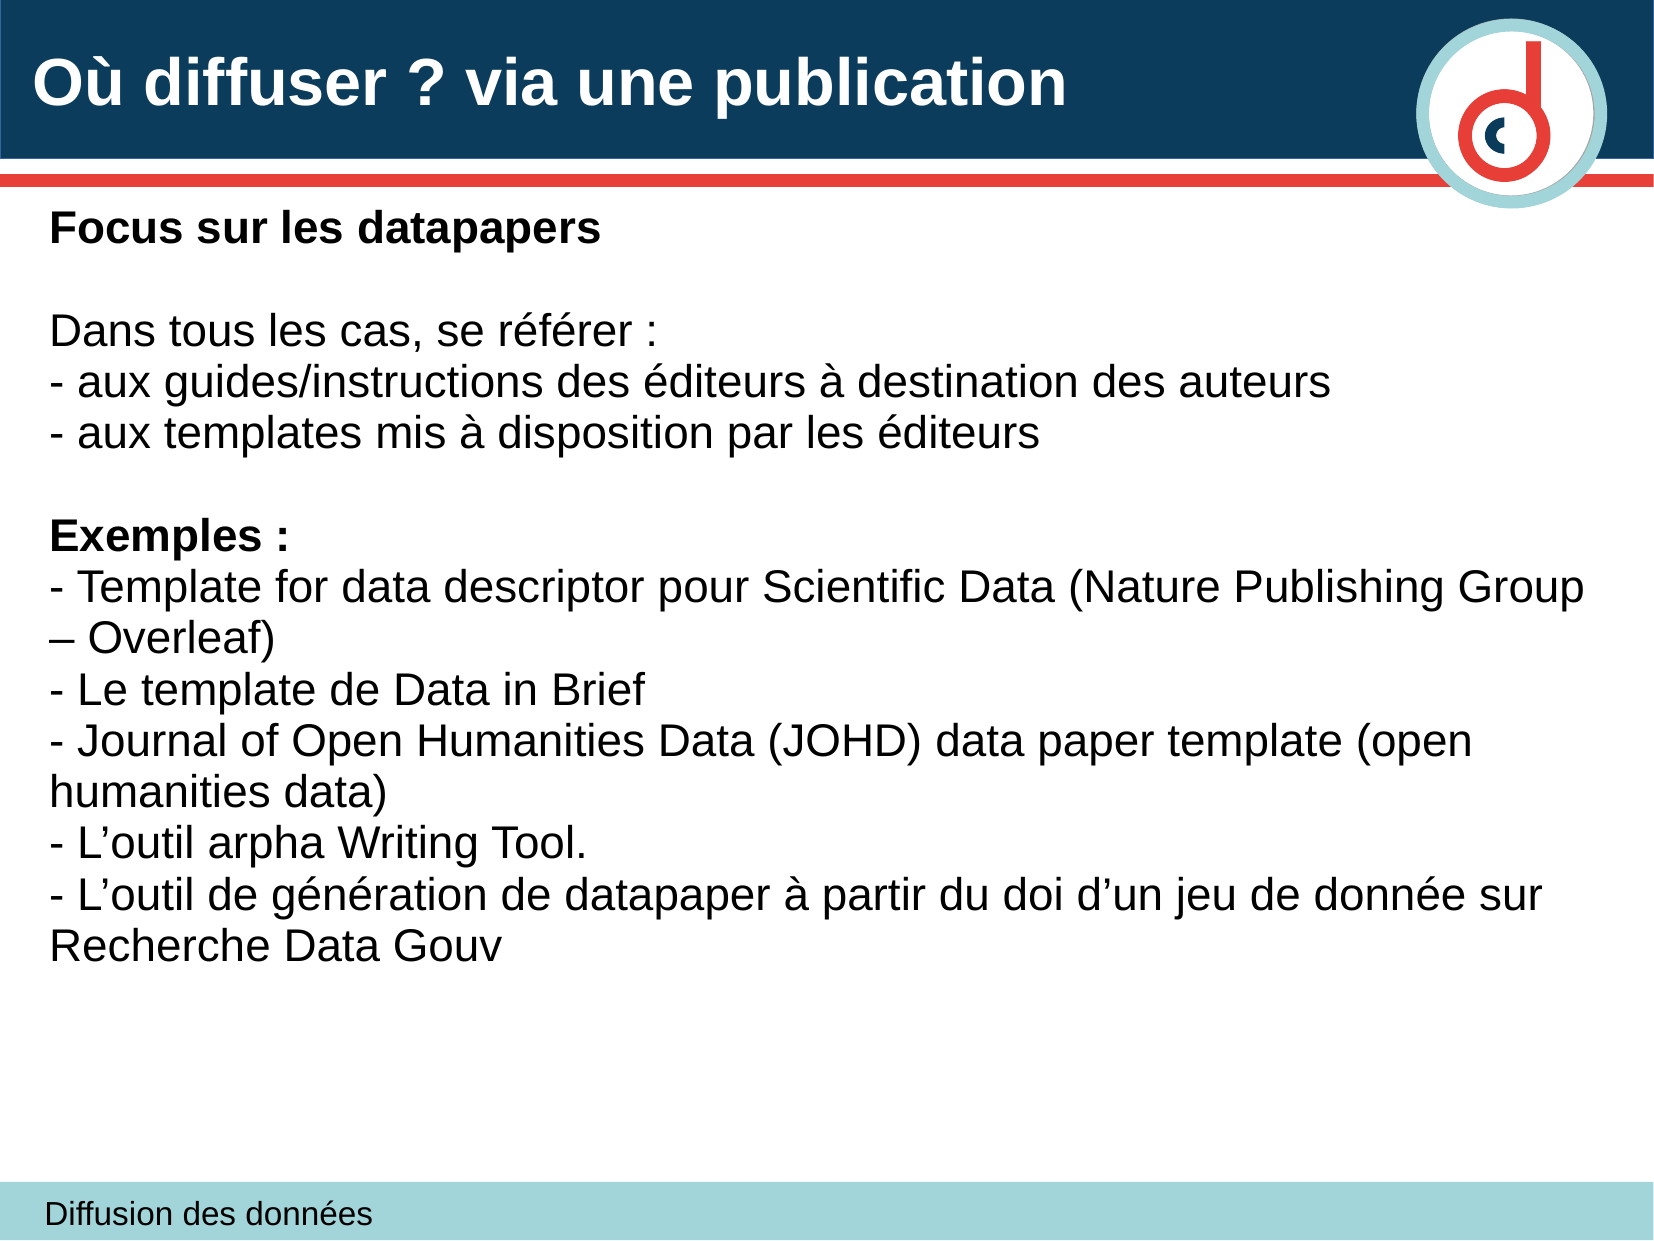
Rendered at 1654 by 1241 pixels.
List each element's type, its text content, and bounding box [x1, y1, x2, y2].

text_box Diffusion des données [29, 1188, 389, 1241]
text_box Focus sur les datapapers Dans tous les cas, se référer : - aux guides/instructions des éditeurs à destination des auteurs - aux templates mis à disposition par les éditeurs Exemples : - Template for data descriptor pour Scientific Data (Nature Publishing Group – Overleaf) - Le template de Data in Brief - Journal of Open Humanities Data (JOHD) data paper template (open humanities data) - L’outil arpha Writing Tool. - L’outil de génération de datapaper à partir du doi d’un jeu de donnée sur Recherche Data Gouv [34, 194, 1626, 1032]
title Où diffuser ? via une publication [17, 11, 1412, 159]
